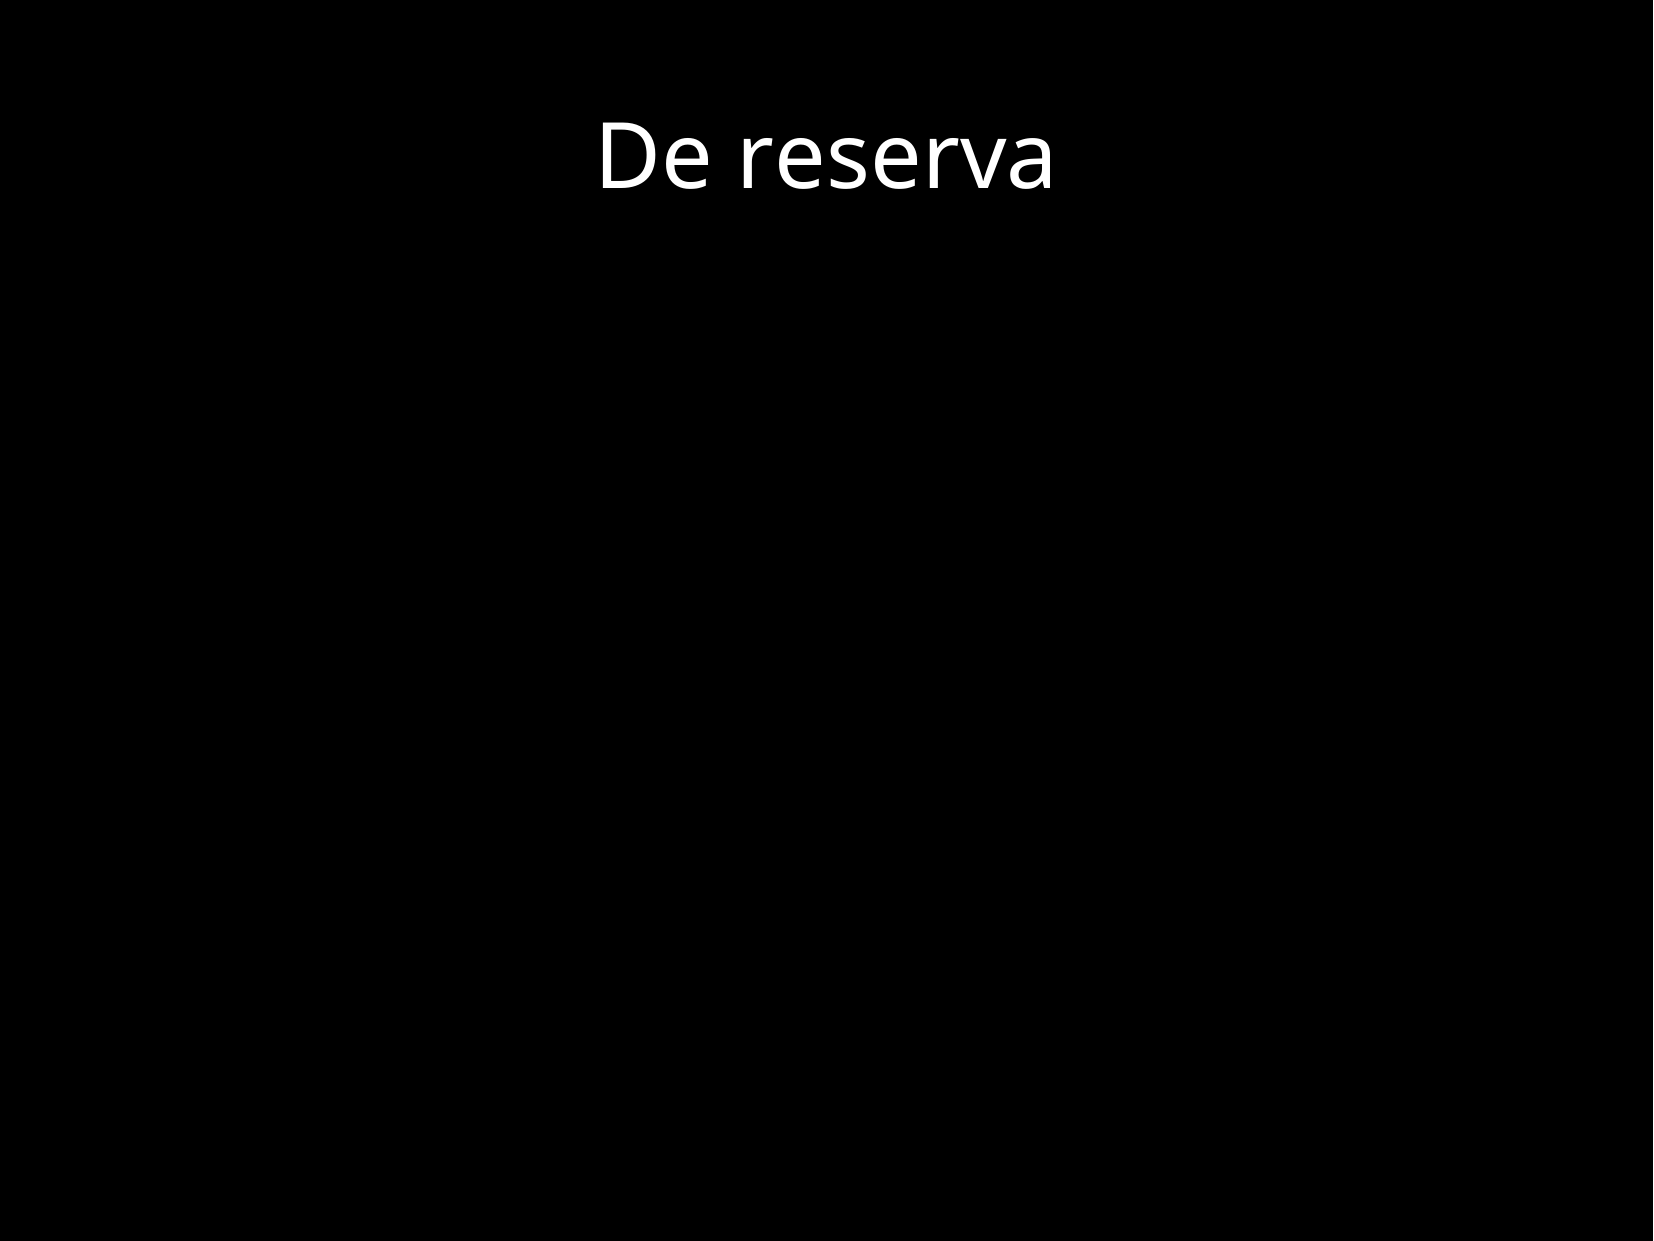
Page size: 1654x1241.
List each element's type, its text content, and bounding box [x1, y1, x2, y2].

title De reserva [82, 56, 1571, 250]
